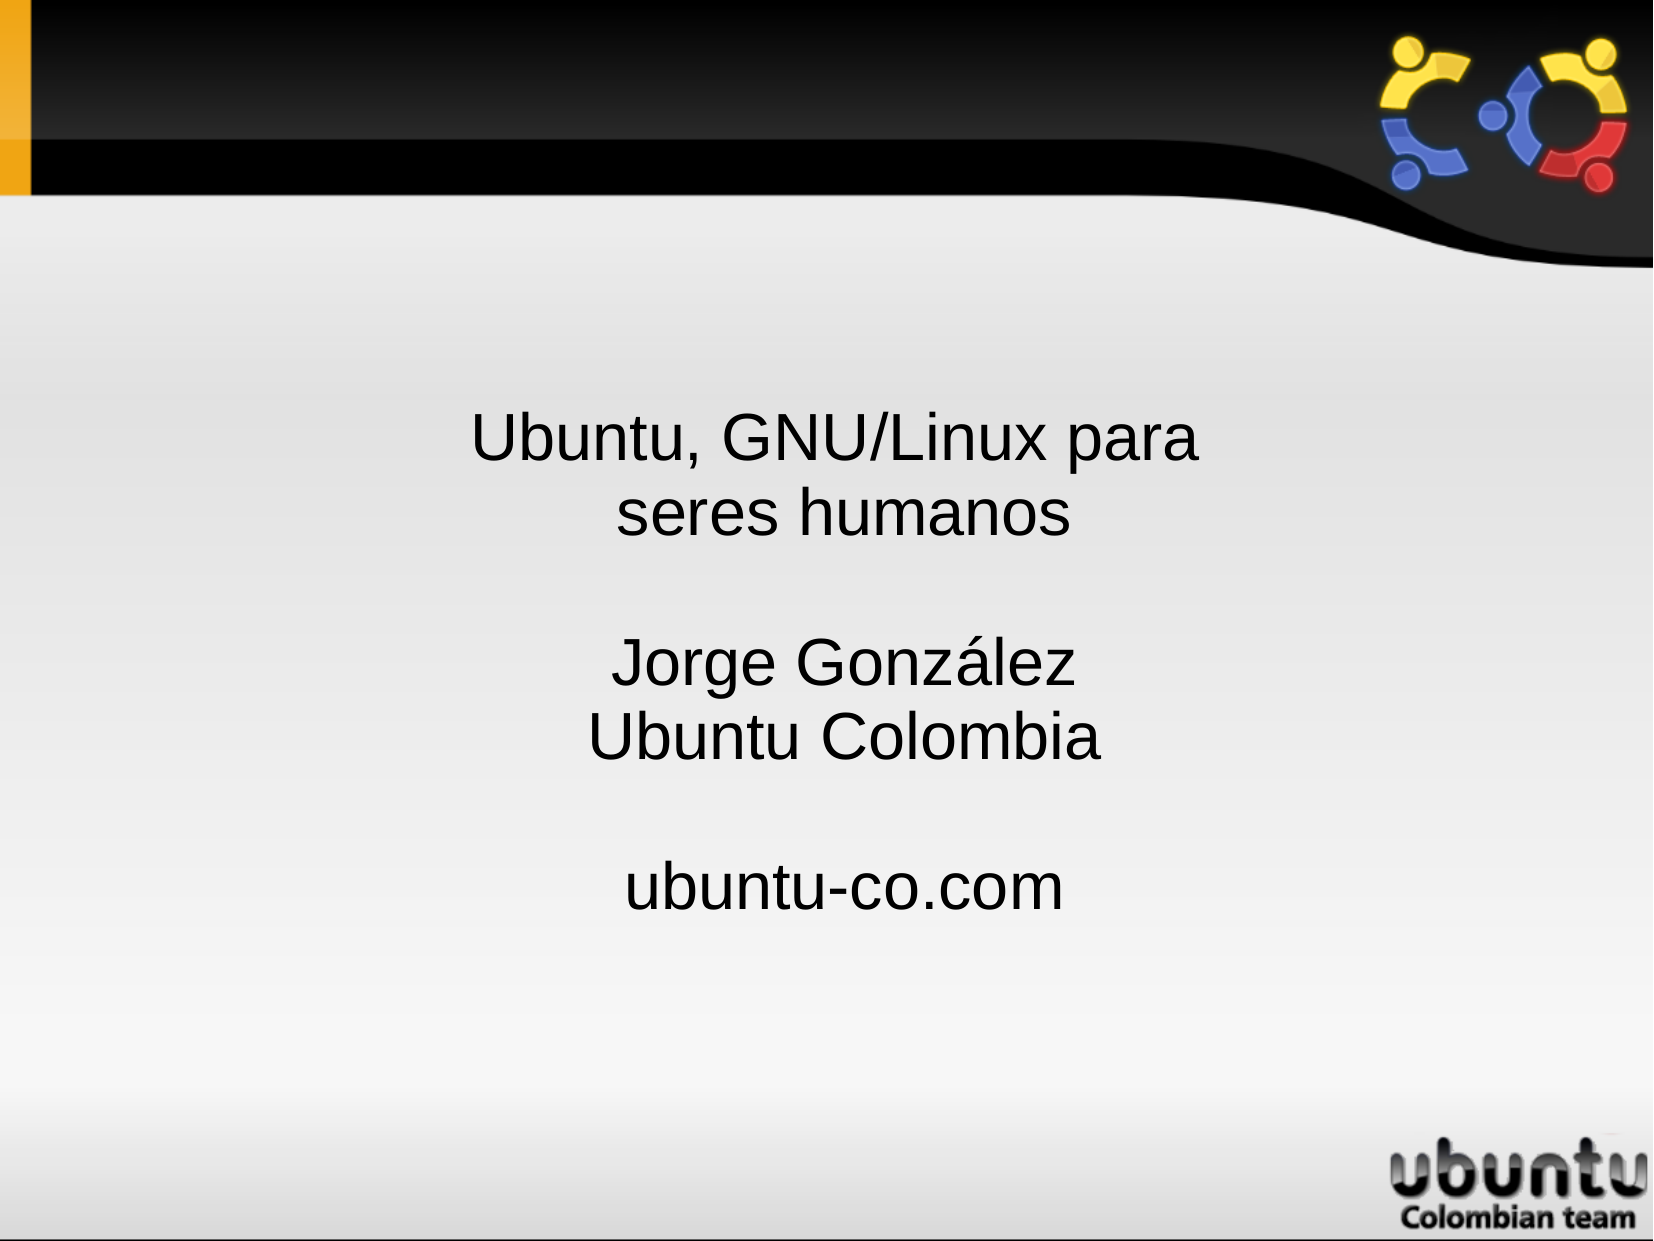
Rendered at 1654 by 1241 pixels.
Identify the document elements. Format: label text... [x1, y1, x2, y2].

picture [0, 0, 1653, 1241]
subtitle Ubuntu, GNU/Linux para seres humanos Jorge González Ubuntu Colombia ubuntu-co.com [82, 290, 1571, 1109]
